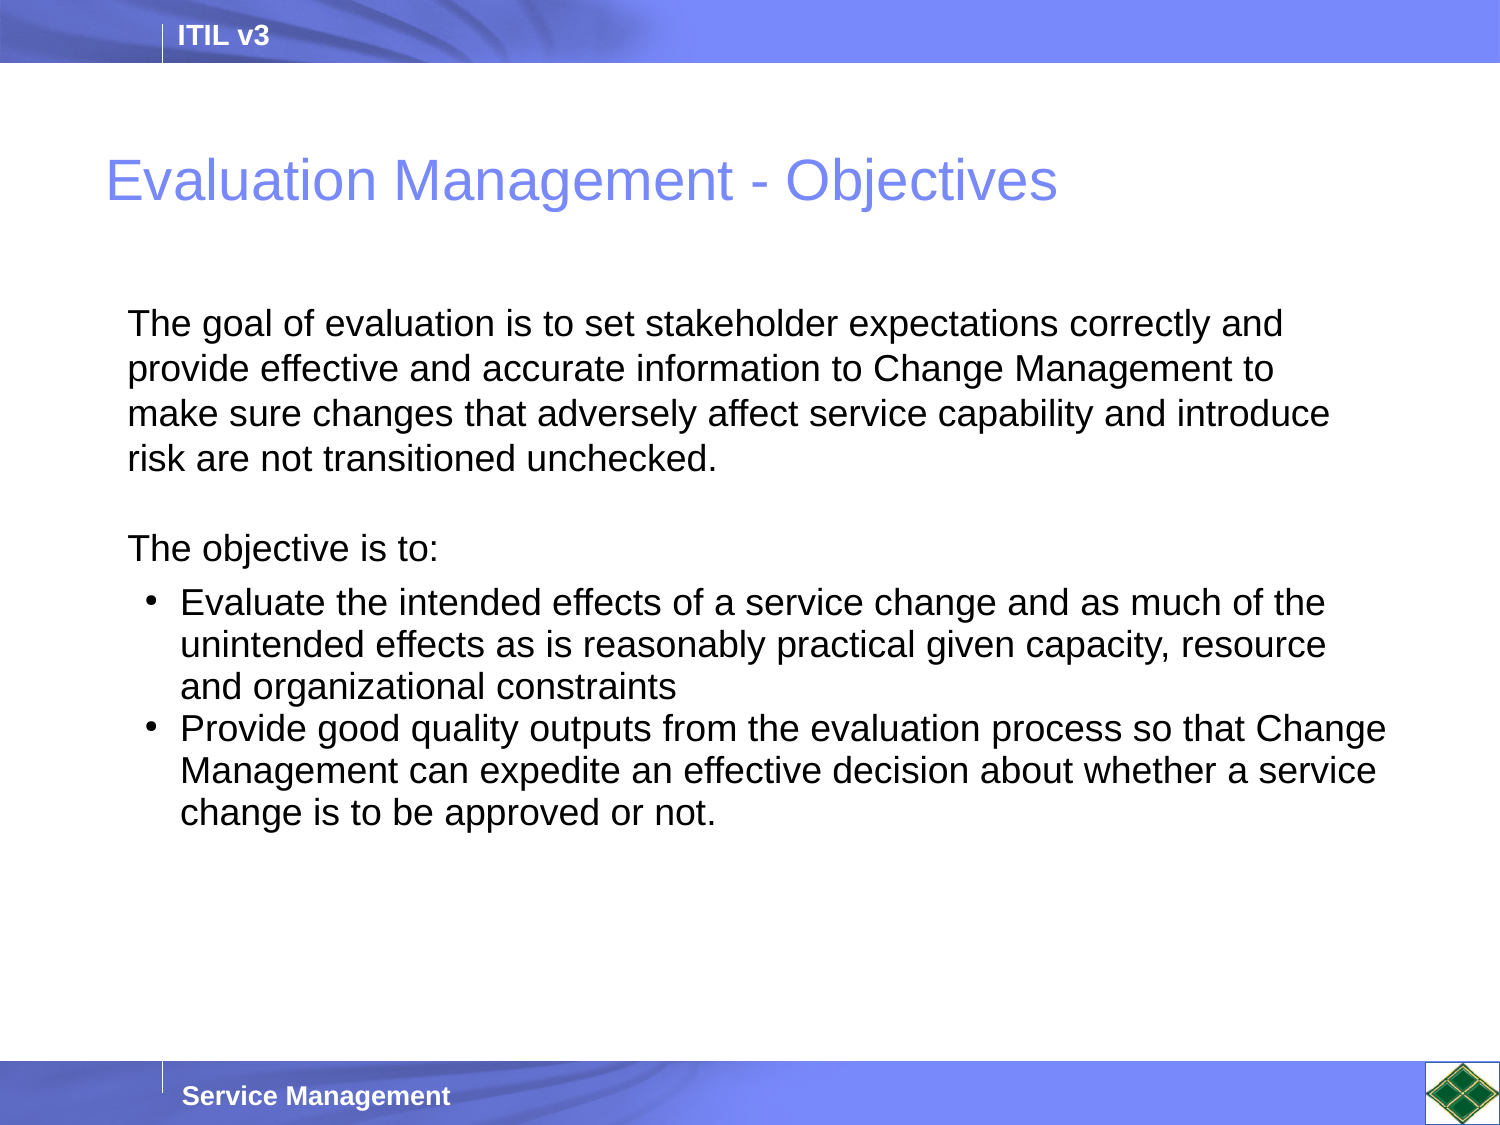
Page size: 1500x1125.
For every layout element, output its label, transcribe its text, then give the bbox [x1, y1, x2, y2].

picture [0, 1061, 1500, 1125]
text_box Evaluation Management - Objectives [90, 121, 1443, 221]
picture [1426, 1063, 1499, 1124]
text_box The goal of evaluation is to set stakeholder expectations correctly and provide effective and accurate information to Change Management to make sure changes that adversely affect service capability and introduce risk are not transitioned unchecked. The objective is to: [112, 291, 1388, 932]
text_box Evaluate the intended effects of a service change and as much of the unintended effects as is reasonably practical given capacity, resource and organizational constraints Provide good quality outputs from the evaluation process so that Change Management can expedite an effective decision about whether a service change is to be approved or not. [129, 573, 1406, 999]
picture [0, 0, 1500, 63]
